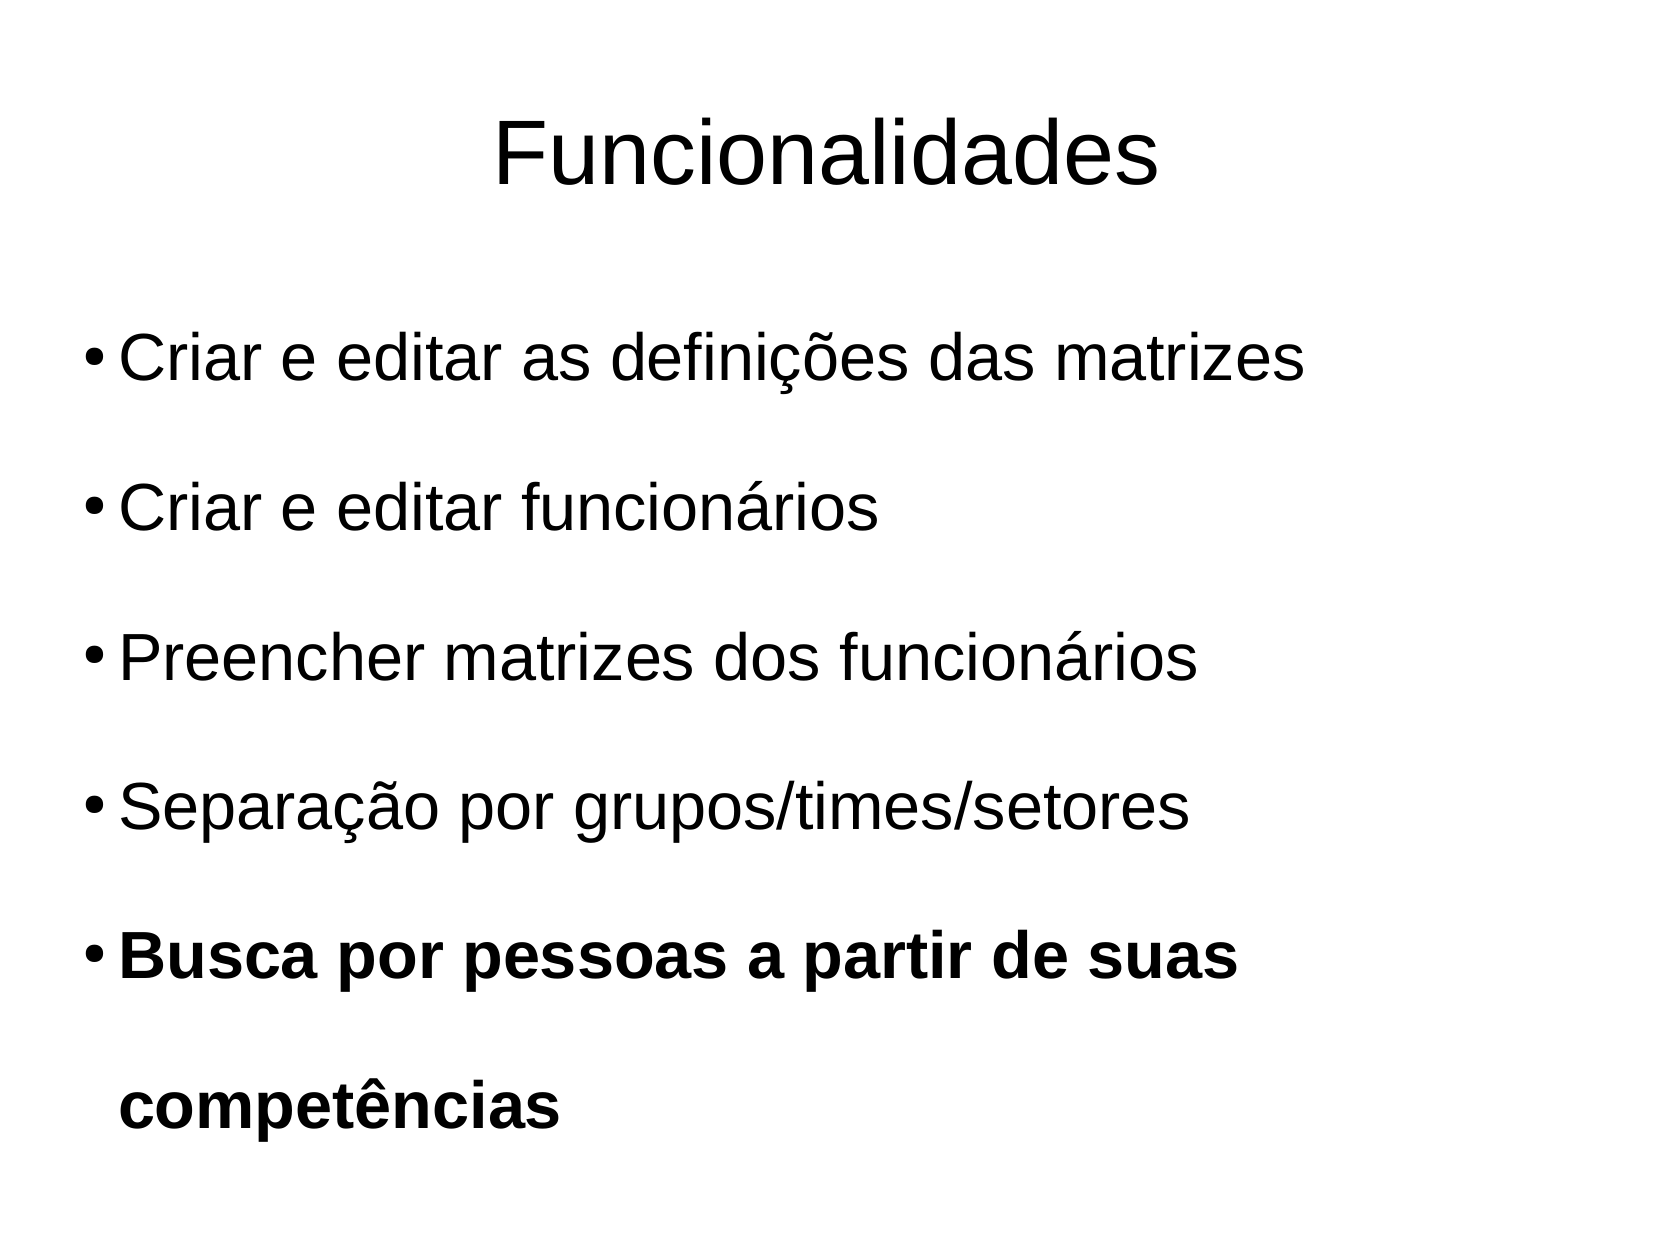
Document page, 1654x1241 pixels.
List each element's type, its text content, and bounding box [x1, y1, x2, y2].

subtitle Criar e editar as definições das matrizes Criar e editar funcionários Preencher matrizes dos funcionários Separação por grupos/times/setores Busca por pessoas a partir de suas competências [82, 282, 1571, 1106]
title Funcionalidades [82, 49, 1571, 257]
